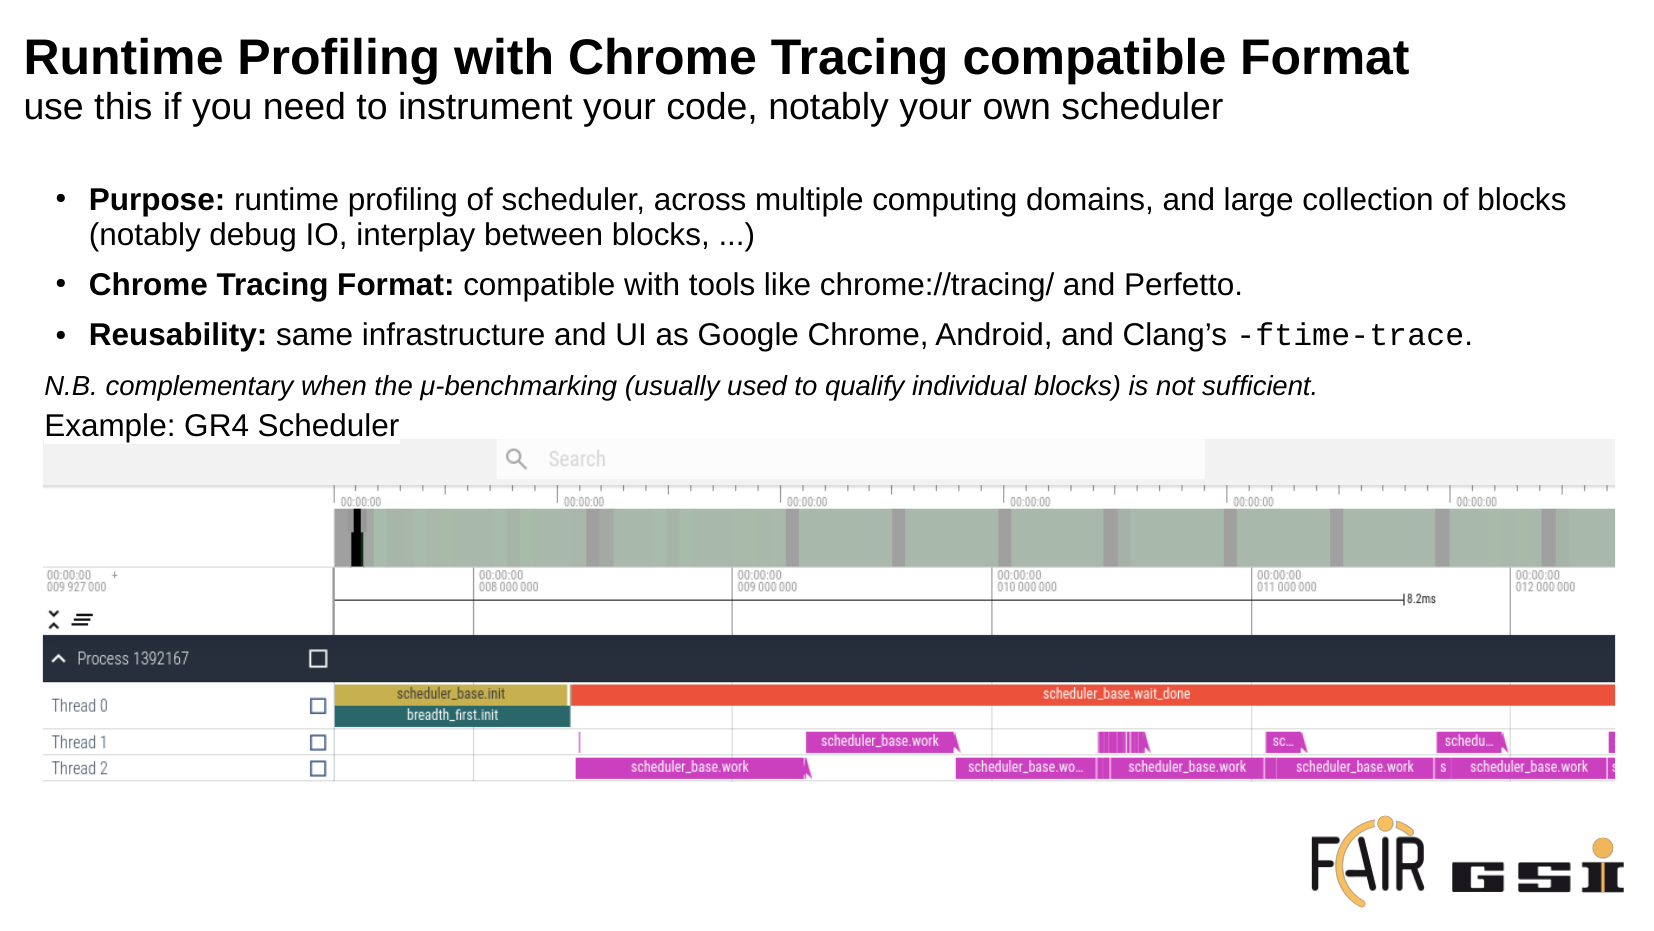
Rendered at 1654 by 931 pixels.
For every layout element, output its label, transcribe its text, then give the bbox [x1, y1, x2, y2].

picture [1311, 814, 1426, 910]
picture [42, 439, 1616, 805]
picture [1451, 836, 1626, 895]
list Purpose: runtime profiling of scheduler, across multiple computing domains, and large collection of blocks (notably debug IO, interplay between blocks, ...) Chrome Tracing Format: compatible with tools like chrome://tracing/ and Perfetto. Reusability: same infrastructure and UI as Google Chrome, Android, and Clang’s -ftime-trace. N.B. complementary when the μ-benchmarking (usually used to qualify individual blocks) is not sufficient. Example: GR4 Scheduler [44, 181, 1610, 479]
title Runtime Profiling with Chrome Tracing compatible Format use this if you need to instrument your code, notably your own scheduler [23, 29, 1638, 128]
